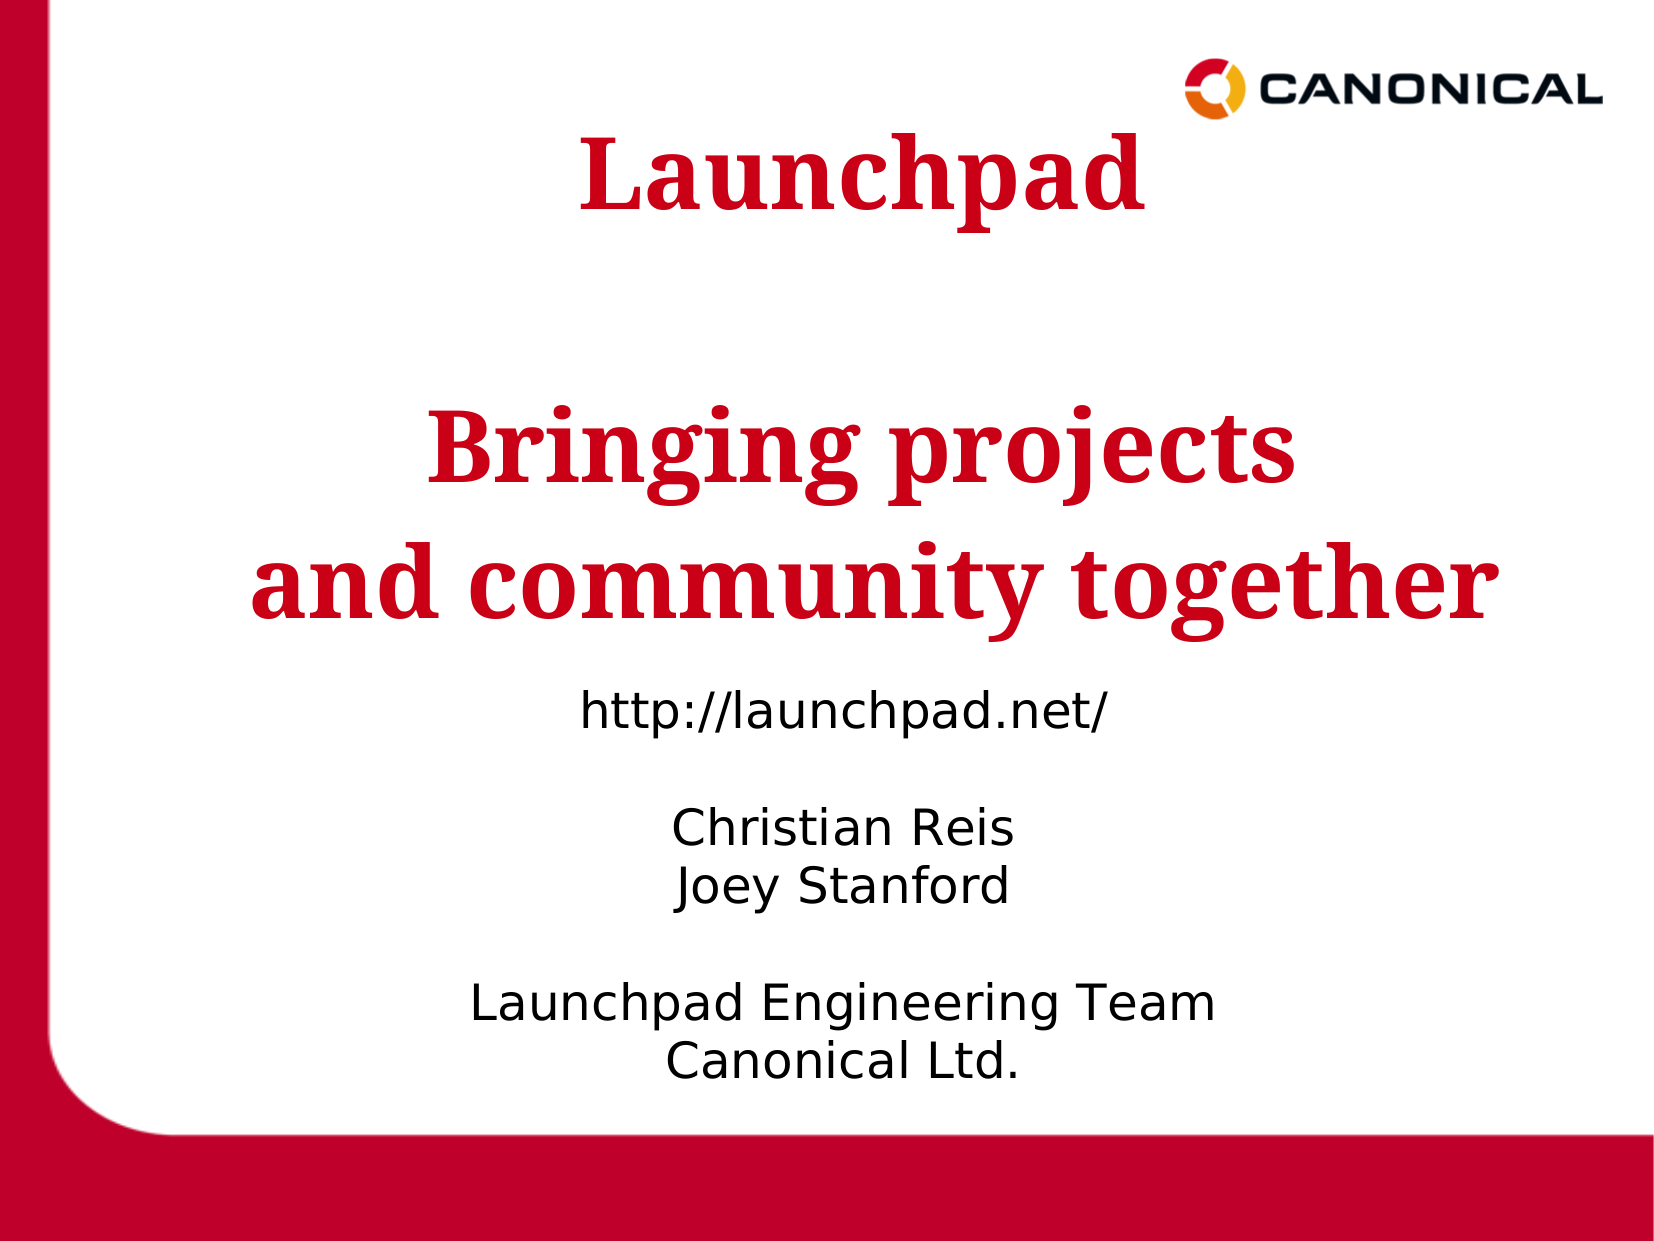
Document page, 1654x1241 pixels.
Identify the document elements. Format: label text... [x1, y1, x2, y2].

text_box http://launchpad.net/ Christian Reis Joey Stanford Launchpad Engineering Team Canonical Ltd. [375, 675, 1313, 1098]
picture [0, 0, 1654, 1241]
title Launchpad Bringing projects and community together [75, 174, 1651, 576]
